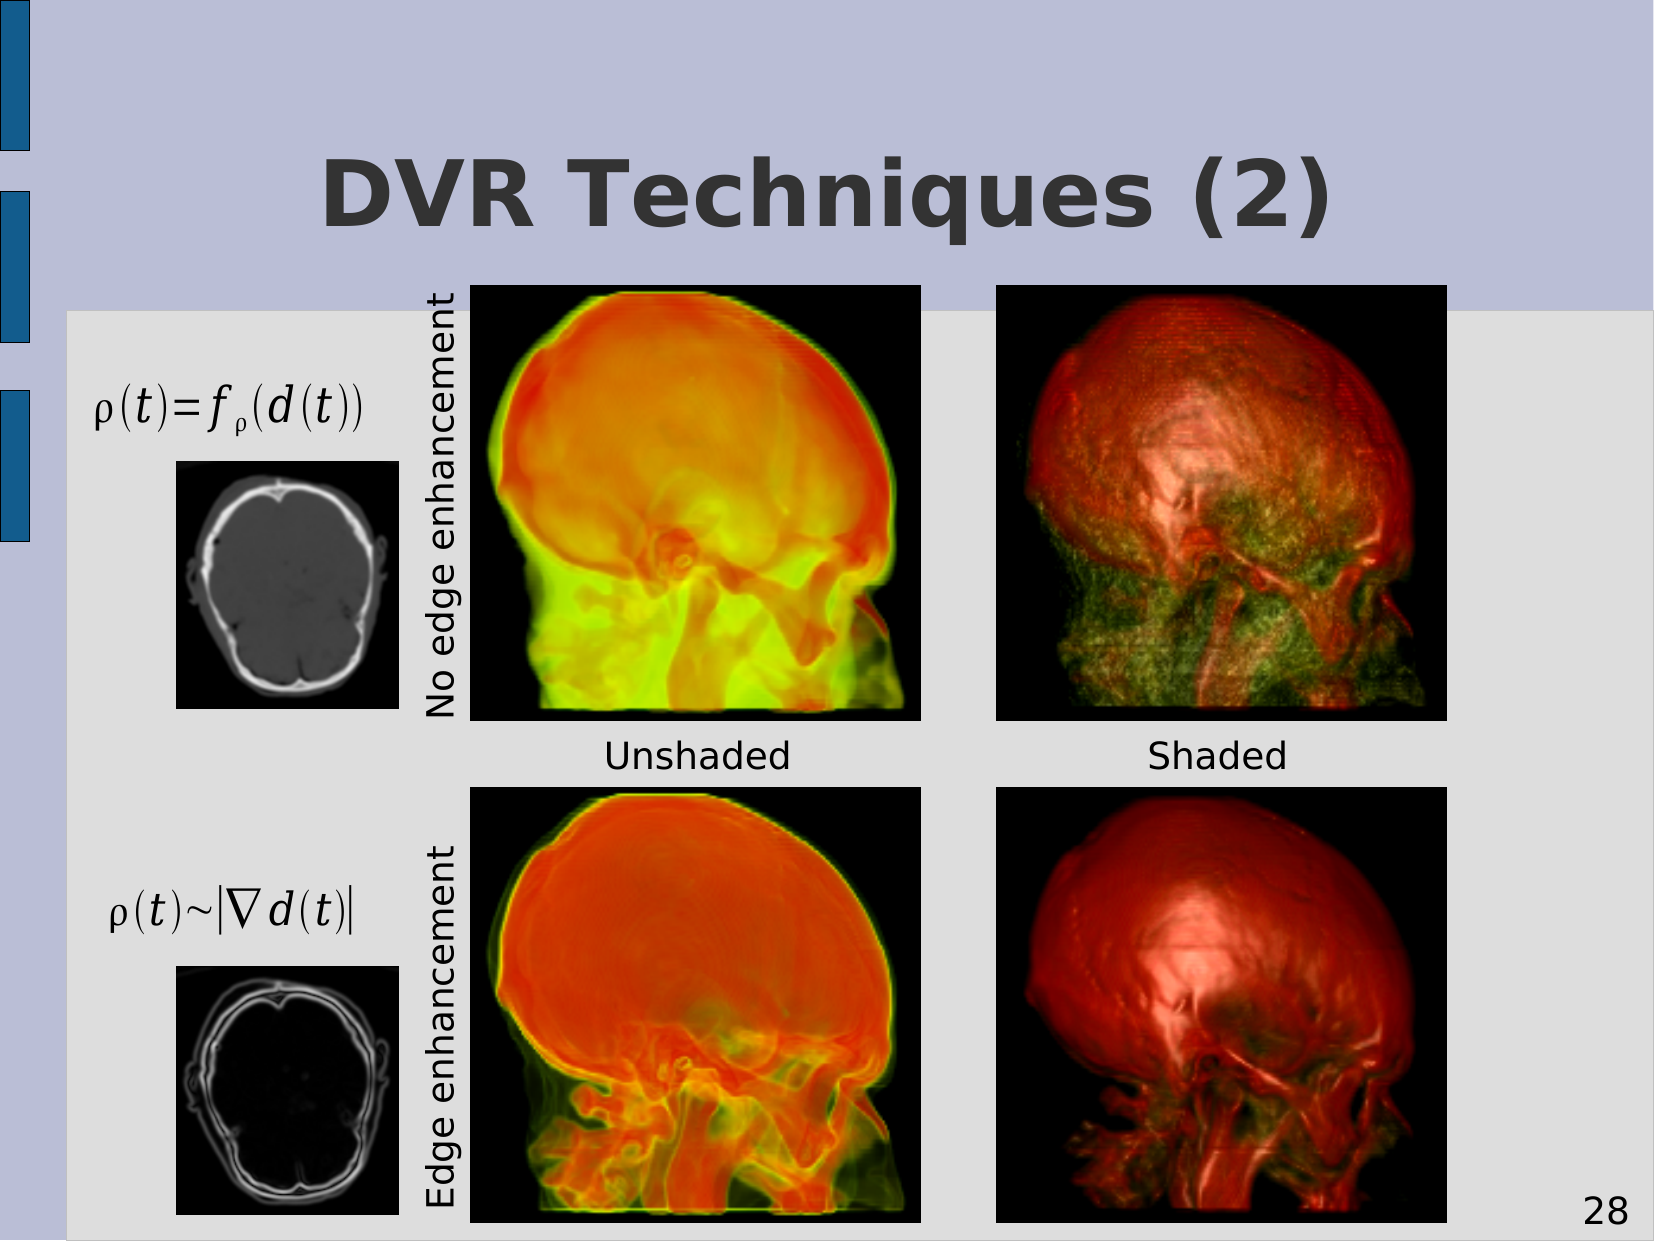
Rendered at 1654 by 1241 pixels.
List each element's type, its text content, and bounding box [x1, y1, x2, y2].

picture [470, 285, 921, 722]
title DVR Techniques (2) [121, 91, 1534, 299]
picture [996, 286, 1447, 722]
picture [176, 966, 399, 1215]
text_box No edge enhancement [411, 278, 470, 736]
text_box Edge enhancement [411, 830, 470, 1226]
picture [176, 461, 399, 709]
picture [470, 787, 921, 1223]
picture [996, 787, 1447, 1223]
text_box Shaded [1132, 727, 1304, 787]
chart [100, 883, 365, 938]
text_box Unshaded [589, 727, 807, 787]
chart [85, 376, 371, 439]
